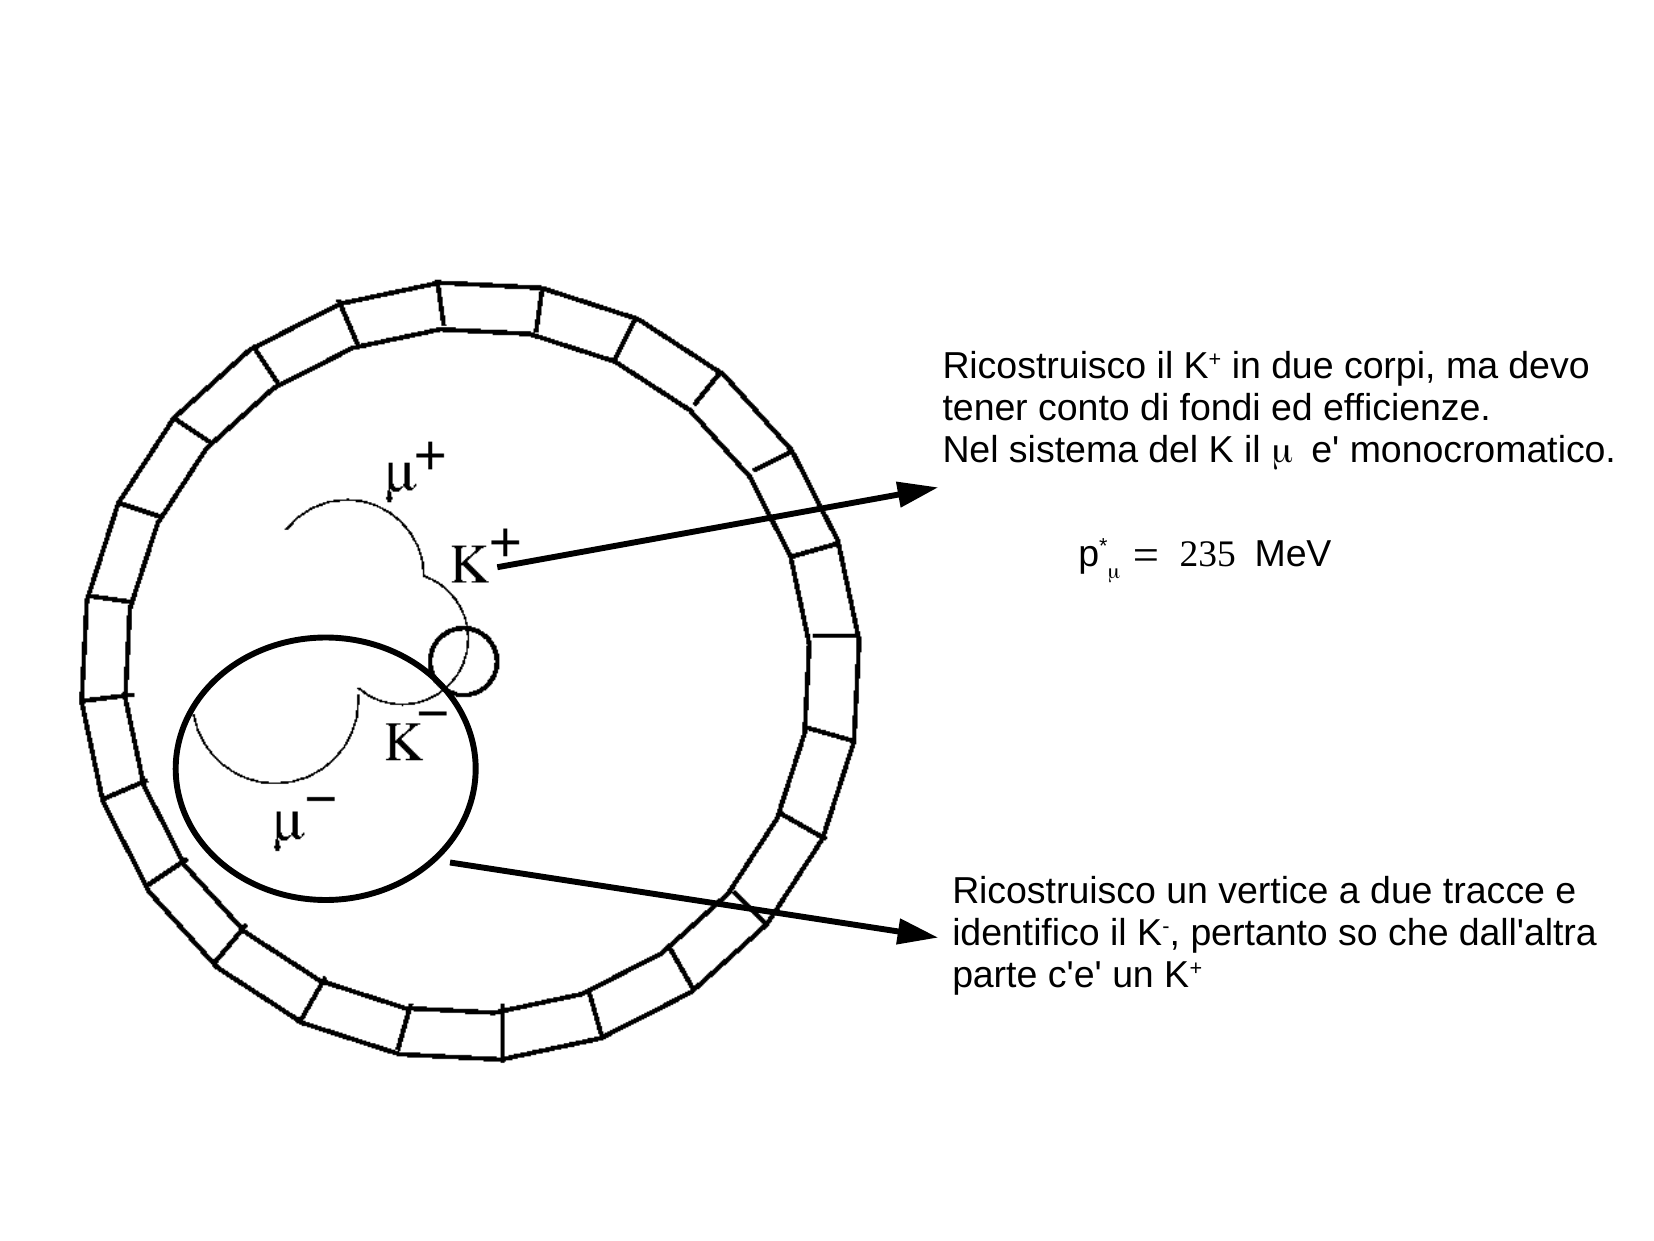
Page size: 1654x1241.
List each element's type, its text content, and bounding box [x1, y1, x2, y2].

text_box [863, 488, 938, 521]
text_box Ricostruisco il K+ in due corpi, ma devo tener conto di fondi ed efficienze. Nel sistema del K il m e' monocromatico. [927, 337, 1641, 486]
picture [78, 276, 863, 1067]
text_box Ricostruisco un vertice a due tracce e identifico il K-, pertanto so che dall'altra parte c'e' un K+ [937, 862, 1613, 1004]
text_box [863, 450, 927, 497]
text_box p*m = 235 MeV [1063, 525, 1364, 597]
